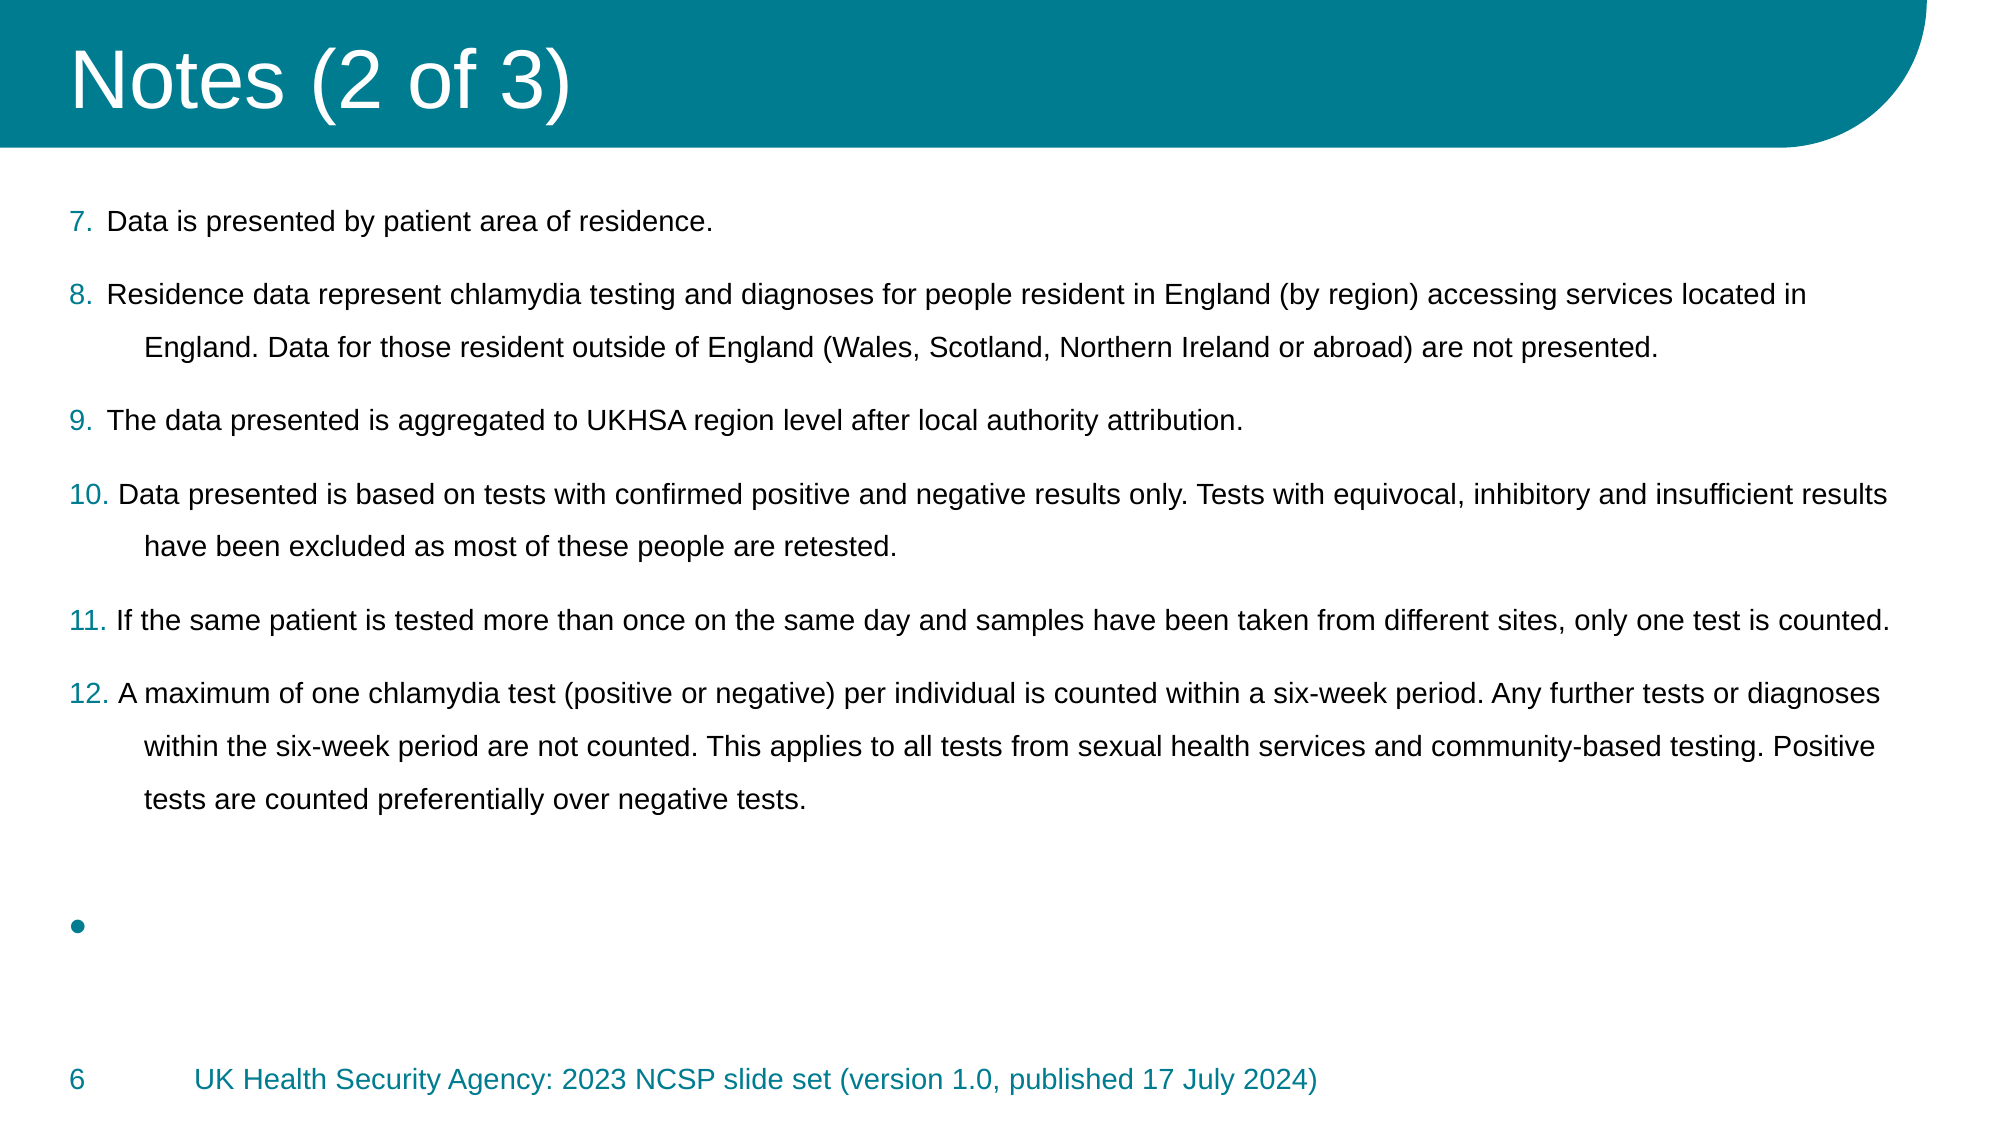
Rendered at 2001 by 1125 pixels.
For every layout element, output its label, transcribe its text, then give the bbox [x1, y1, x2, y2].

list Data is presented by patient area of residence. Residence data represent chlamydia testing and diagnoses for people resident in England (by region) accessing services located in England. Data for those resident outside of England (Wales, Scotland, Northern Ireland or abroad) are not presented. The data presented is aggregated to UKHSA region level after local authority attribution. Data presented is based on tests with confirmed positive and negative results only. Tests with equivocal, inhibitory and insufficient results have been excluded as most of these people are retested. If the same patient is tested more than once on the same day and samples have been taken from different sites, only one test is counted. A maximum of one chlamydia test (positive or negative) per individual is counted within a six-week period. Any further tests or diagnoses within the six-week period are not counted. This applies to all tests from sexual health services and community-based testing. Positive tests are counted preferentially over negative tests. [54, 177, 1944, 1078]
text_box UK Health Security Agency: 2023 NCSP slide set (version 1.0, published 17 July 2024) [179, 1052, 1821, 1113]
title Notes (2 of 3) [54, 29, 1780, 134]
text_box [54, 1053, 152, 1112]
